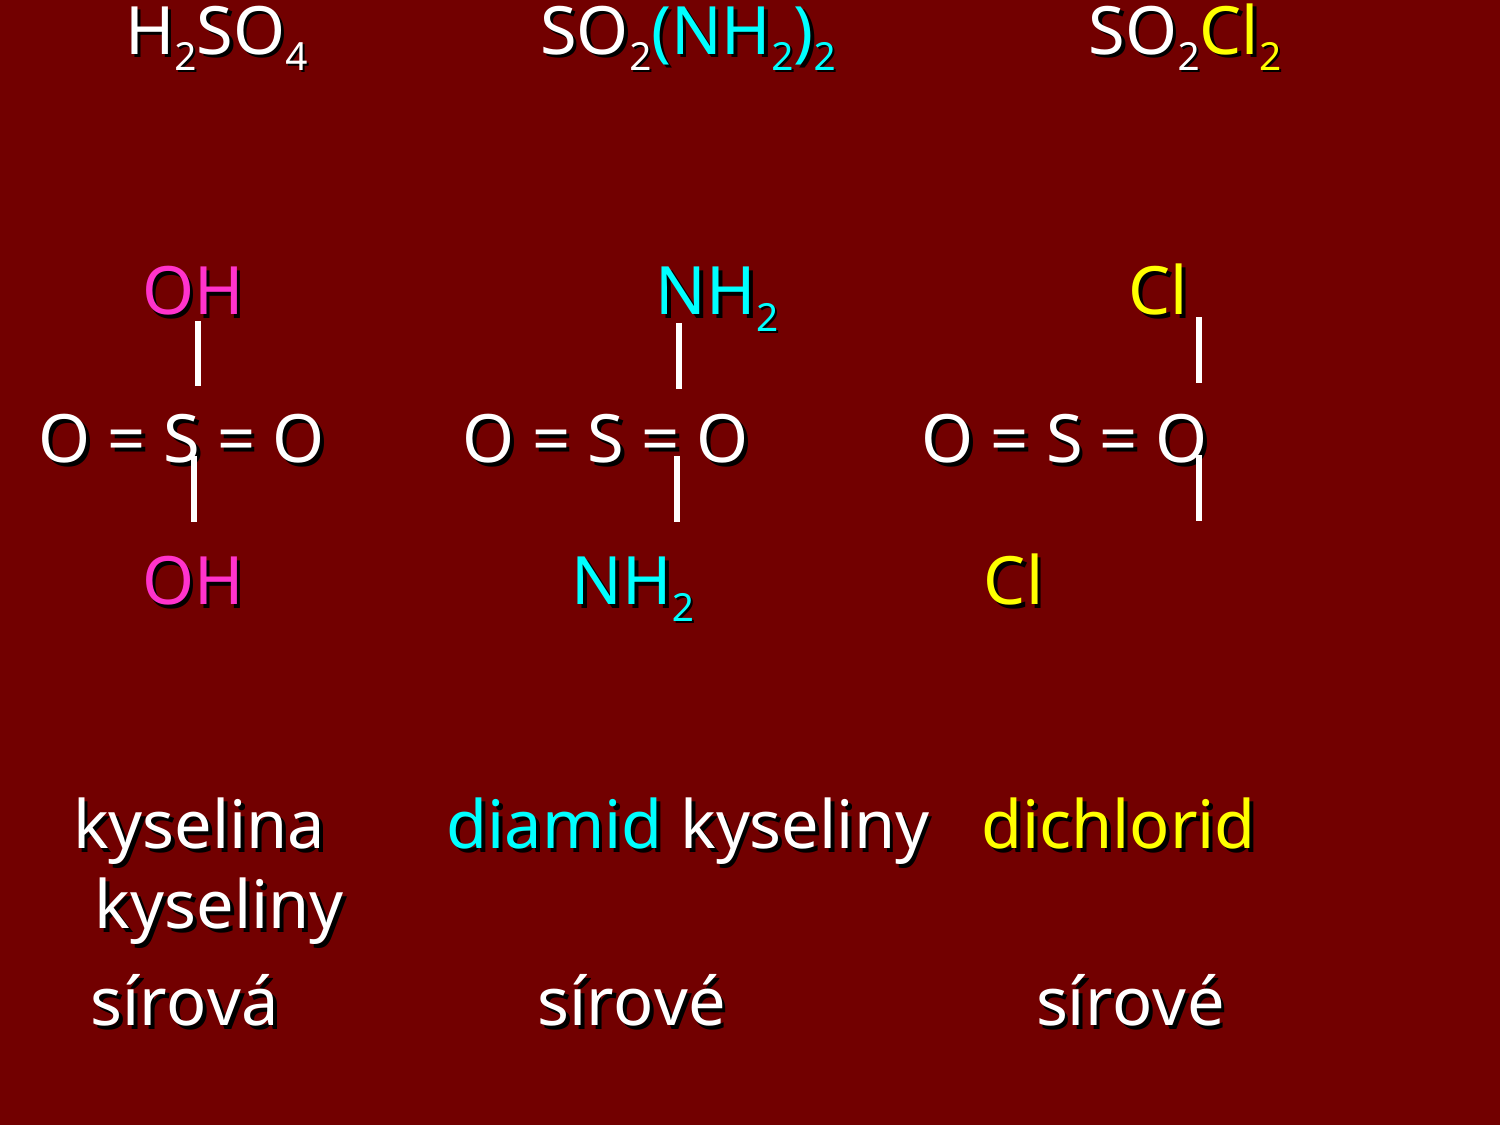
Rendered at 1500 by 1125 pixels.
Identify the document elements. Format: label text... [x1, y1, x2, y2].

list H2SO4 SO2(NH2)2 SO2Cl2 OH NH2 Cl O = S = O O = S = O O = S = O OH NH2 Cl kyselina diamid kyseliny dichlorid kyseliny sírová sírové sírové [23, 0, 1495, 1063]
